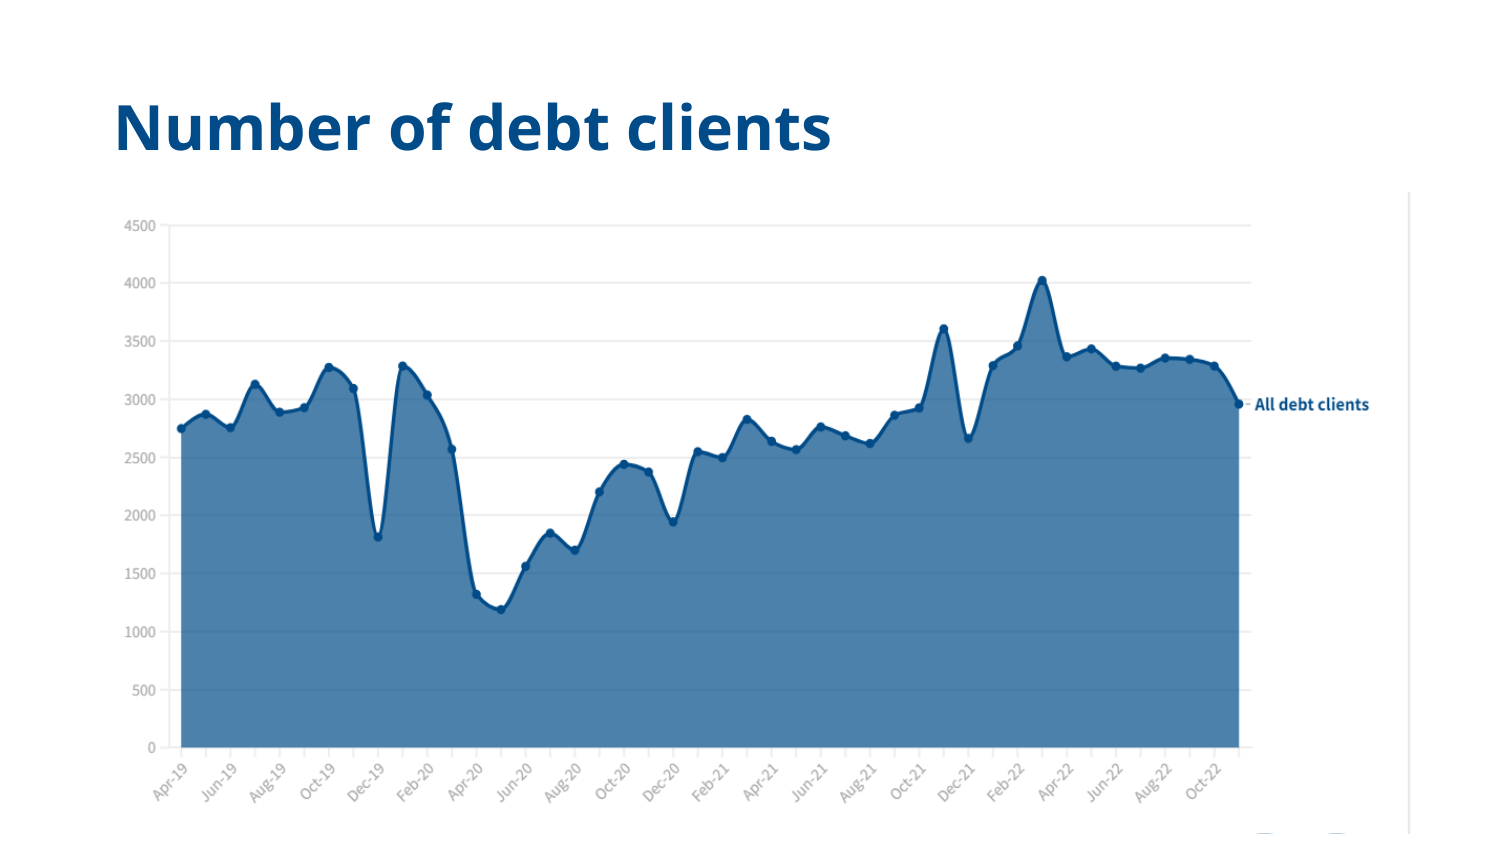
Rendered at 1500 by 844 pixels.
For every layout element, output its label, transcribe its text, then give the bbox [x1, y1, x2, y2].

picture [98, 192, 1411, 834]
title Number of debt clients [98, 72, 1396, 174]
